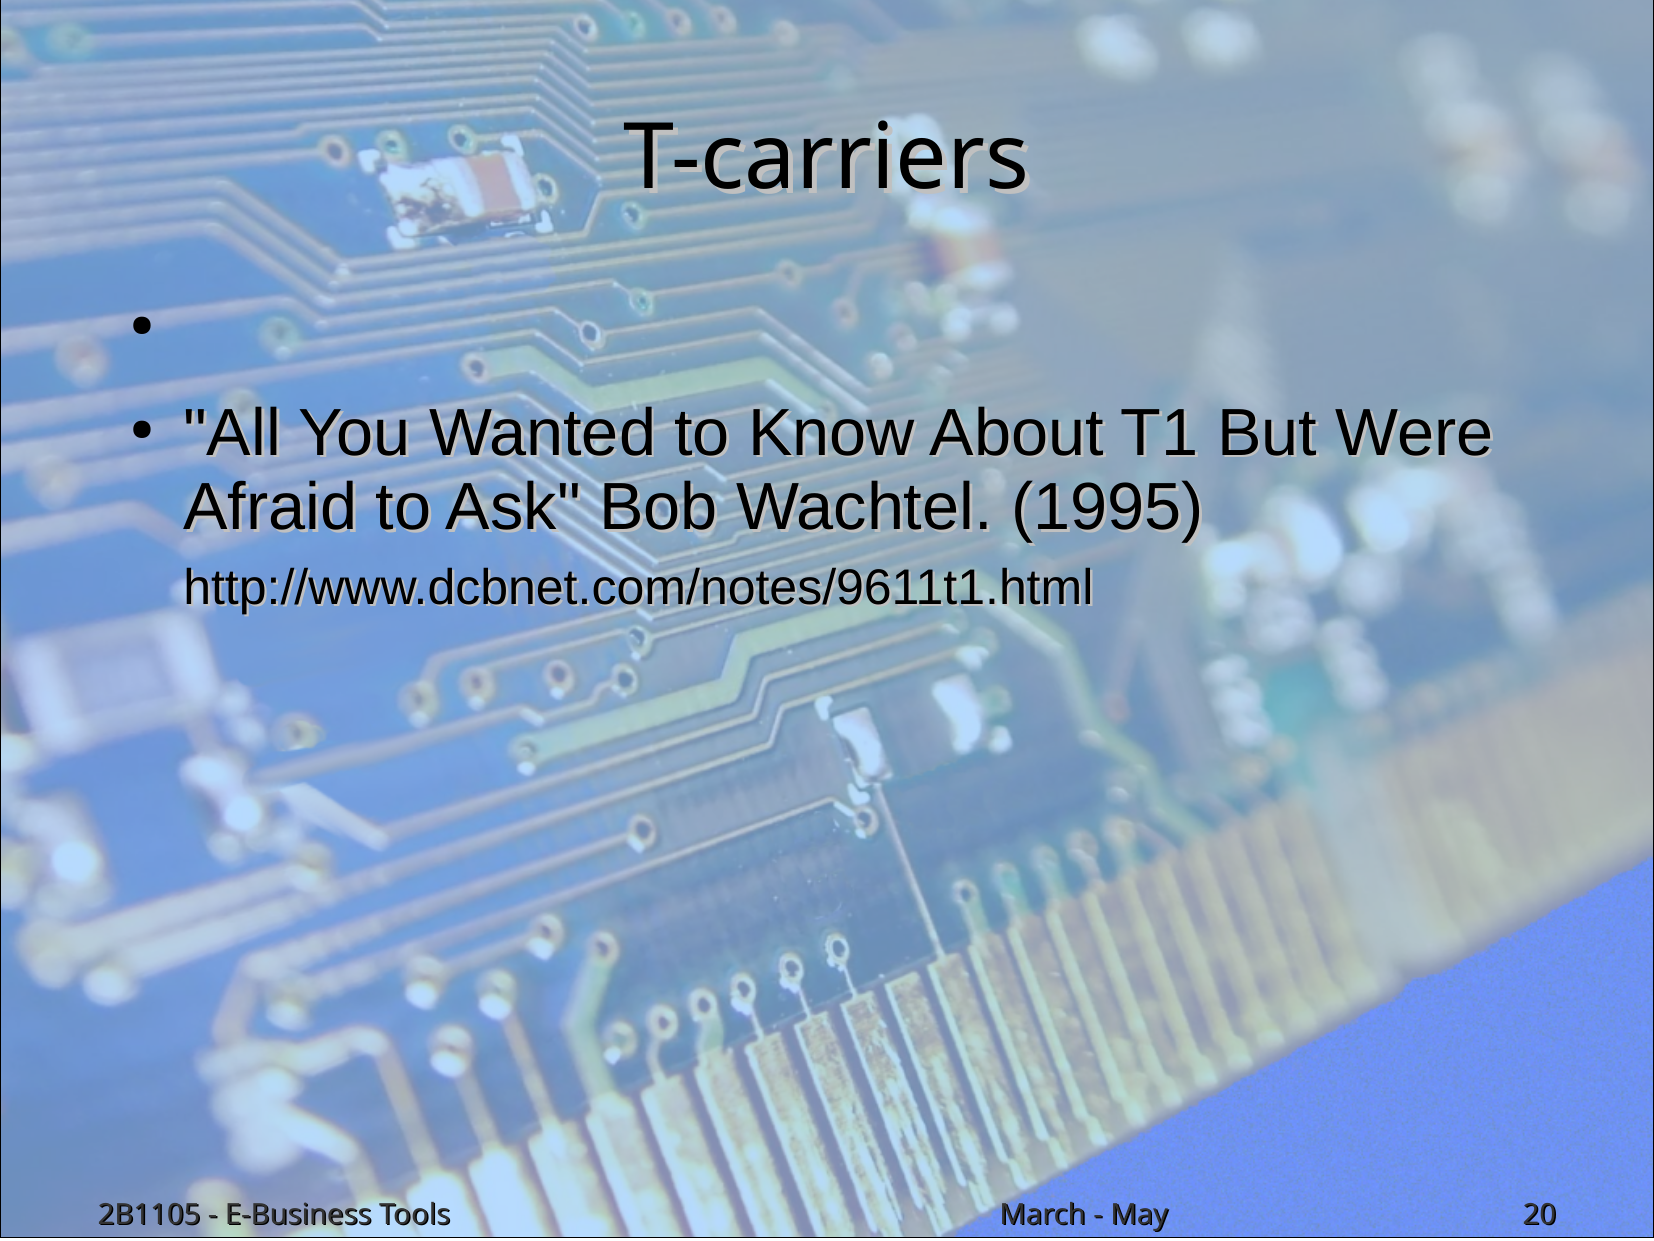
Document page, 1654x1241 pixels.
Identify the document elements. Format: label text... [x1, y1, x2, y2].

title T-carriers [82, 49, 1571, 257]
list "All You Wanted to Know About T1 But Were Afraid to Ask" Bob Wachtel. (1995) http://www.dcbnet.com/notes/9611t1.html [112, 290, 1571, 1109]
